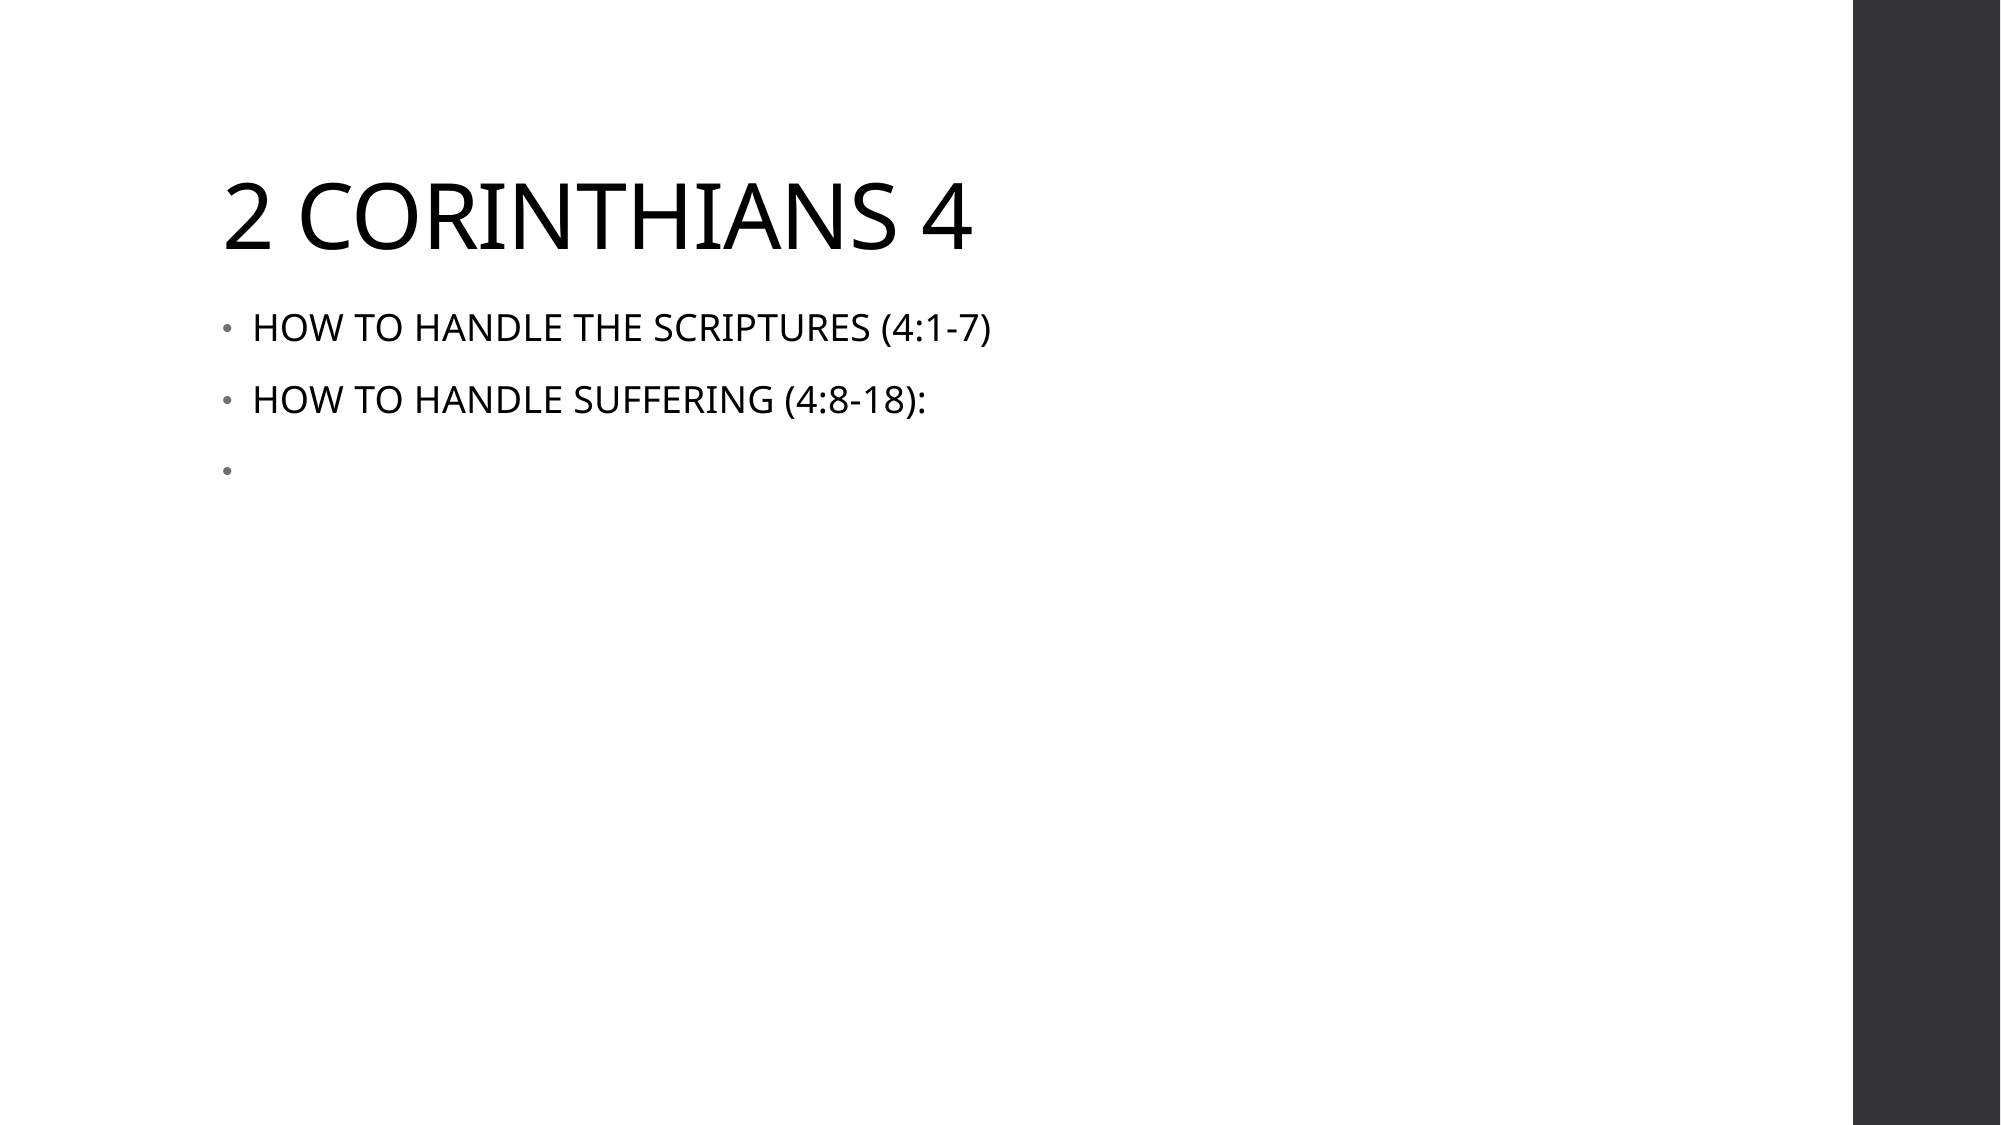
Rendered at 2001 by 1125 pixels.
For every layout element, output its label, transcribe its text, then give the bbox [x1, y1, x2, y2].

title 2 CORINTHIANS 4 [206, 60, 1797, 278]
list HOW TO HANDLE THE SCRIPTURES (4:1-7) HOW TO HANDLE SUFFERING (4:8-18): [206, 299, 1617, 1014]
